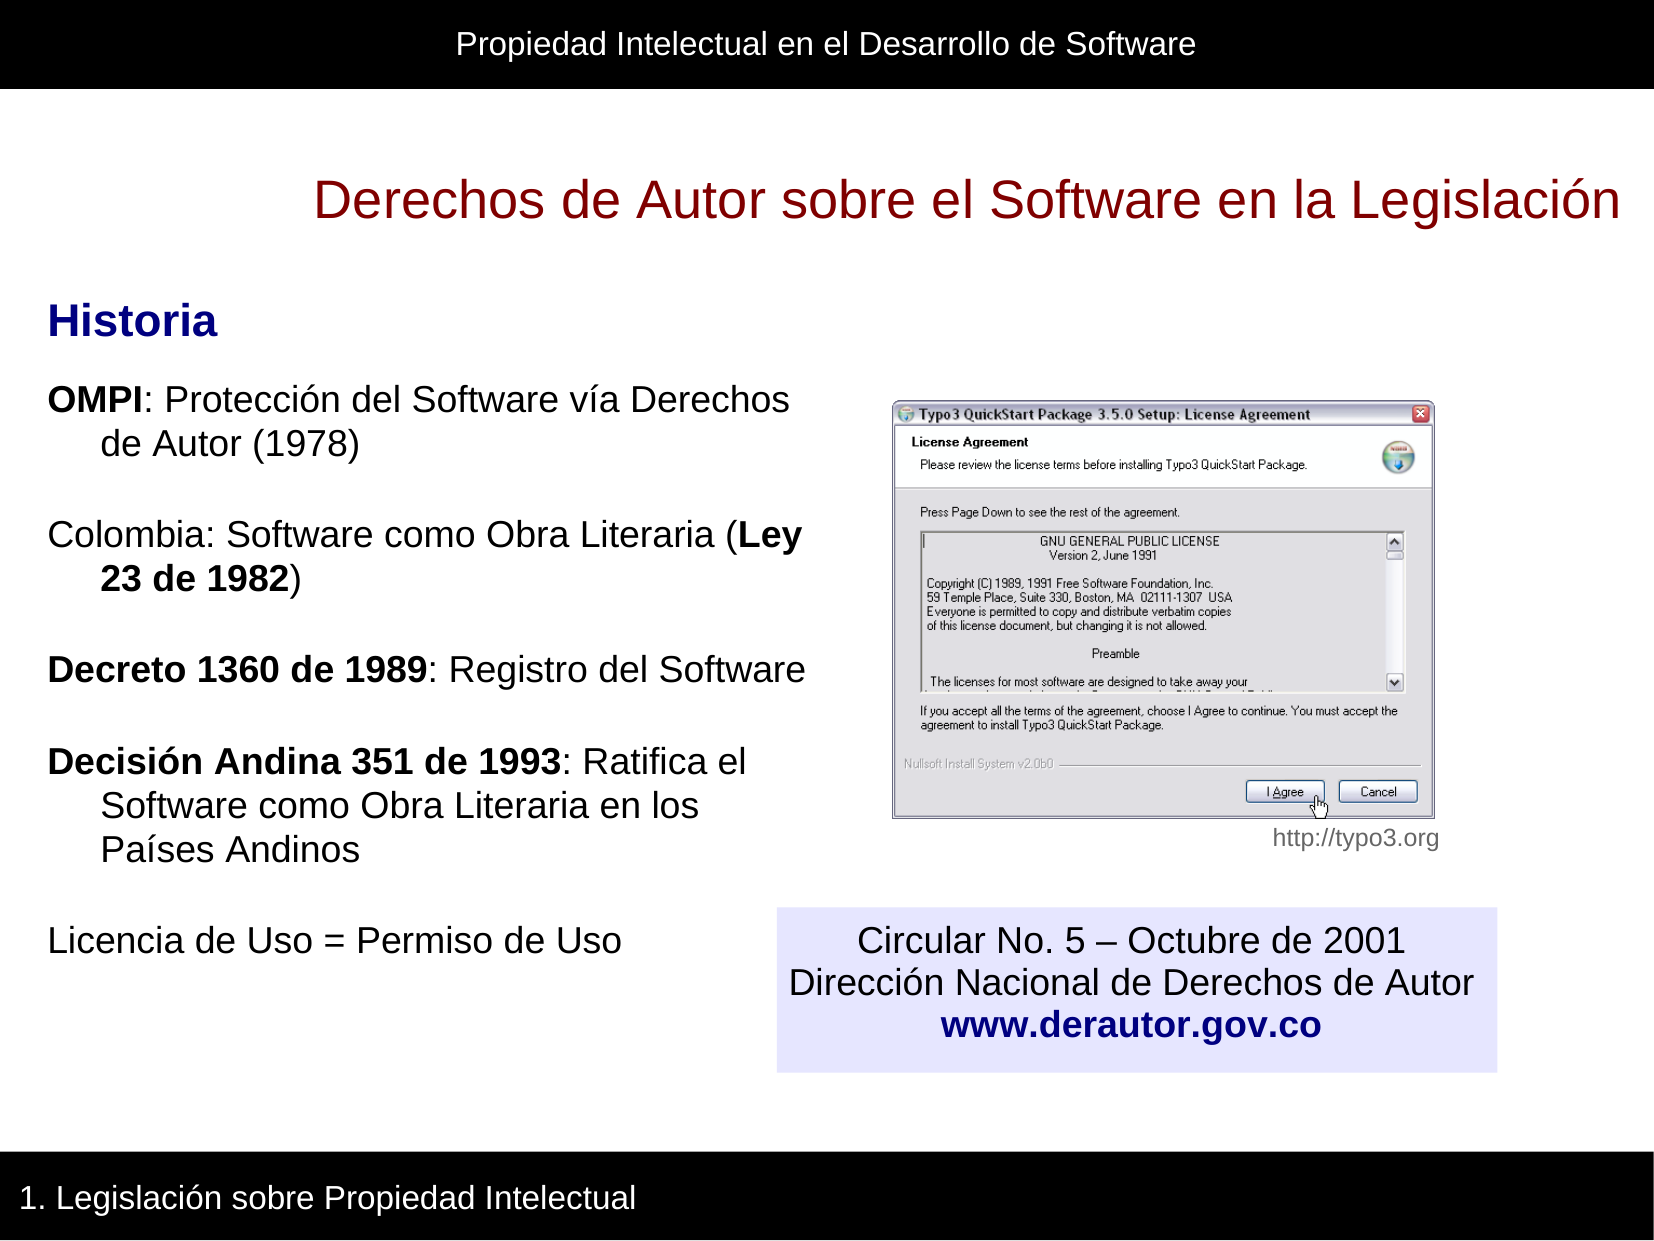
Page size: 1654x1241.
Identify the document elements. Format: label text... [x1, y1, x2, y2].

picture [892, 400, 1435, 820]
title Derechos de Autor sobre el Software en la Legislación [147, 147, 1625, 252]
list Historia OMPI: Protección del Software vía Derechos de Autor (1978) Colombia: Software como Obra Literaria (Ley 23 de 1982) Decreto 1360 de 1989: Registro del Software Decisión Andina 351 de 1993: Ratifica el Software como Obra Literaria en los Países Andinos Licencia de Uso = Permiso de Uso [29, 295, 808, 1006]
text_box Circular No. 5 – Octubre de 2001 Dirección Nacional de Derechos de Autor www.derautor.gov.co [776, 907, 1498, 1073]
text_box http://typo3.org [1272, 823, 1441, 852]
text_box 1. Legislación sobre Propiedad Intelectual [18, 1180, 795, 1218]
